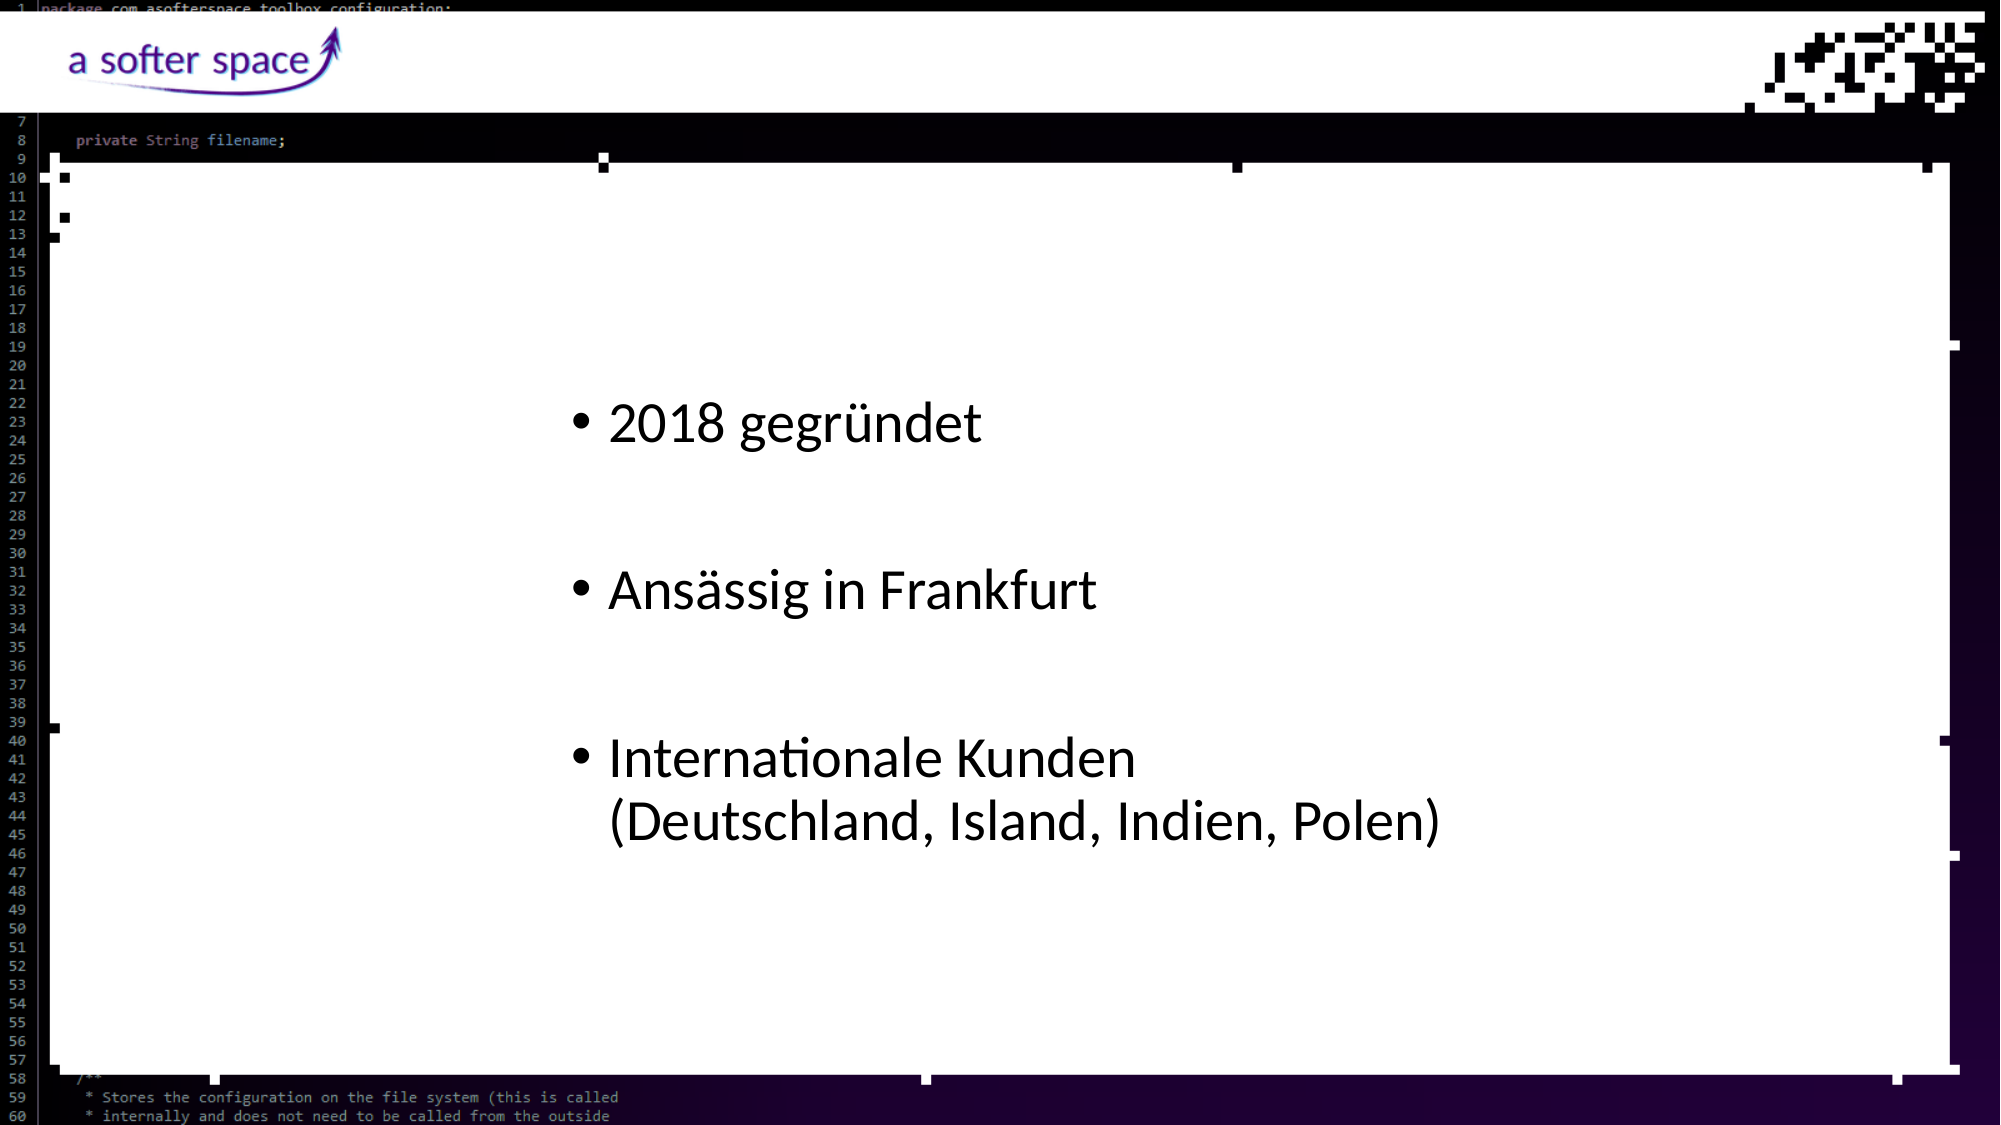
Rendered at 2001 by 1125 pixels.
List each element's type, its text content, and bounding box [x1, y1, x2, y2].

picture [0, 0, 2000, 1125]
list 2018 gegründet Ansässig in Frankfurt Internationale Kunden (Deutschland, Island, Indien, Polen) [556, 210, 1902, 1041]
